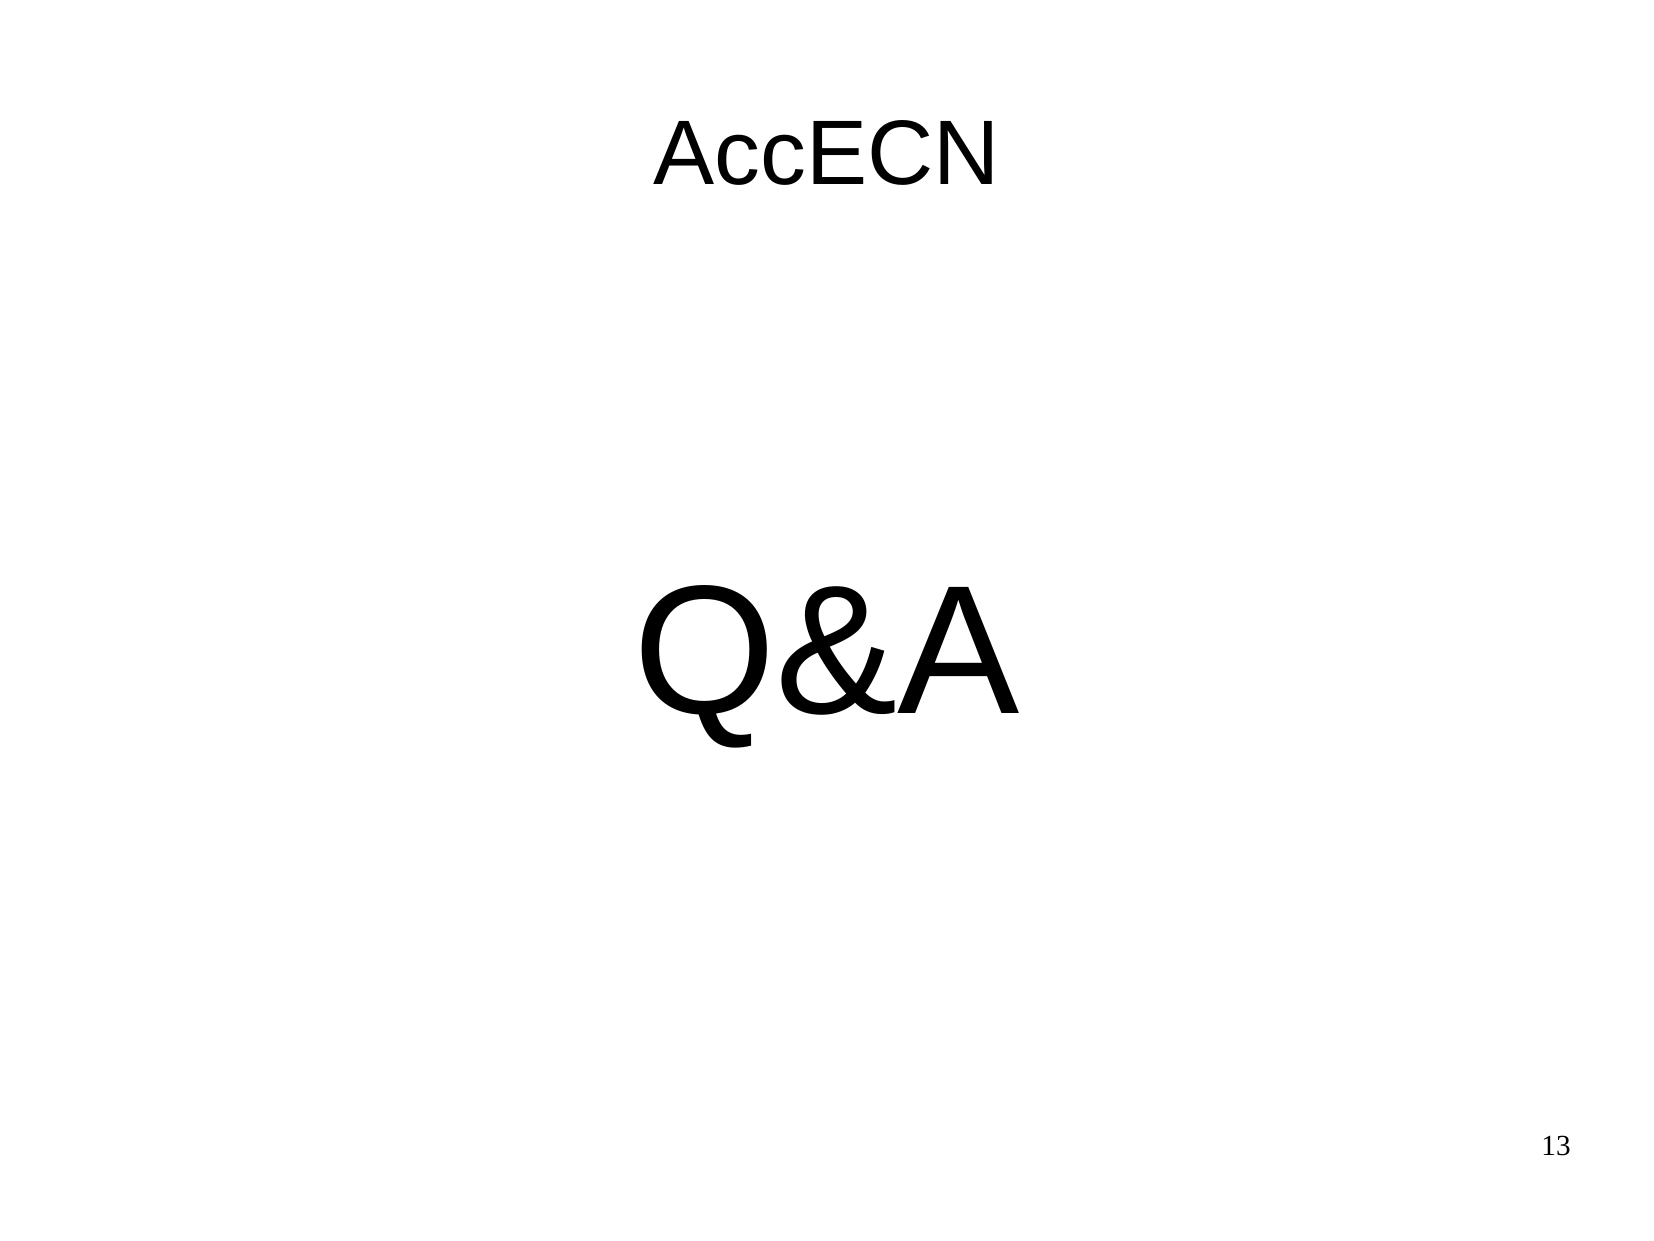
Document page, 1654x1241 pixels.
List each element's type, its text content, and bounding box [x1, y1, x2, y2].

subtitle Q&A [82, 290, 1571, 1010]
title AccECN [82, 49, 1571, 257]
